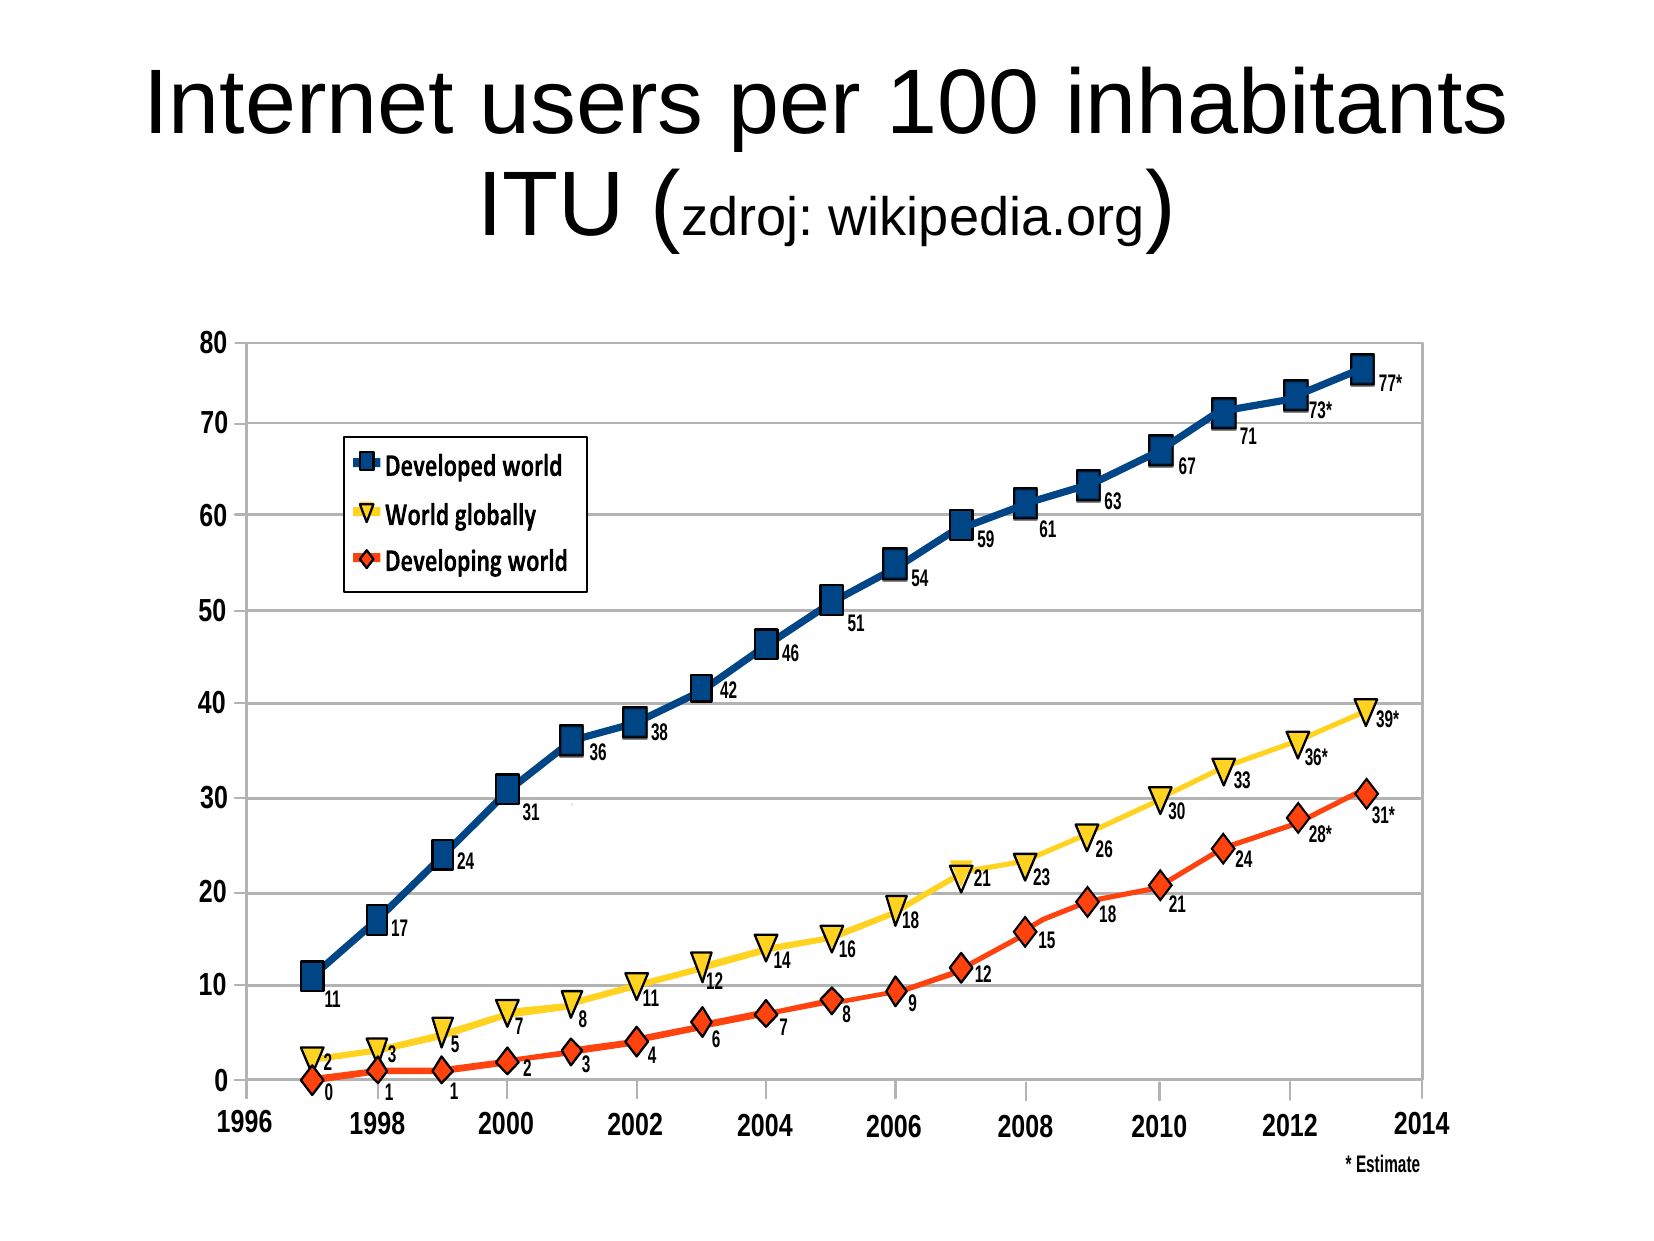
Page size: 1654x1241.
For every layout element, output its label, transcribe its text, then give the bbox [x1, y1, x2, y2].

picture [167, 290, 1486, 1211]
title Internet users per 100 inhabitants ITU (zdroj: wikipedia.org) [82, 49, 1571, 257]
